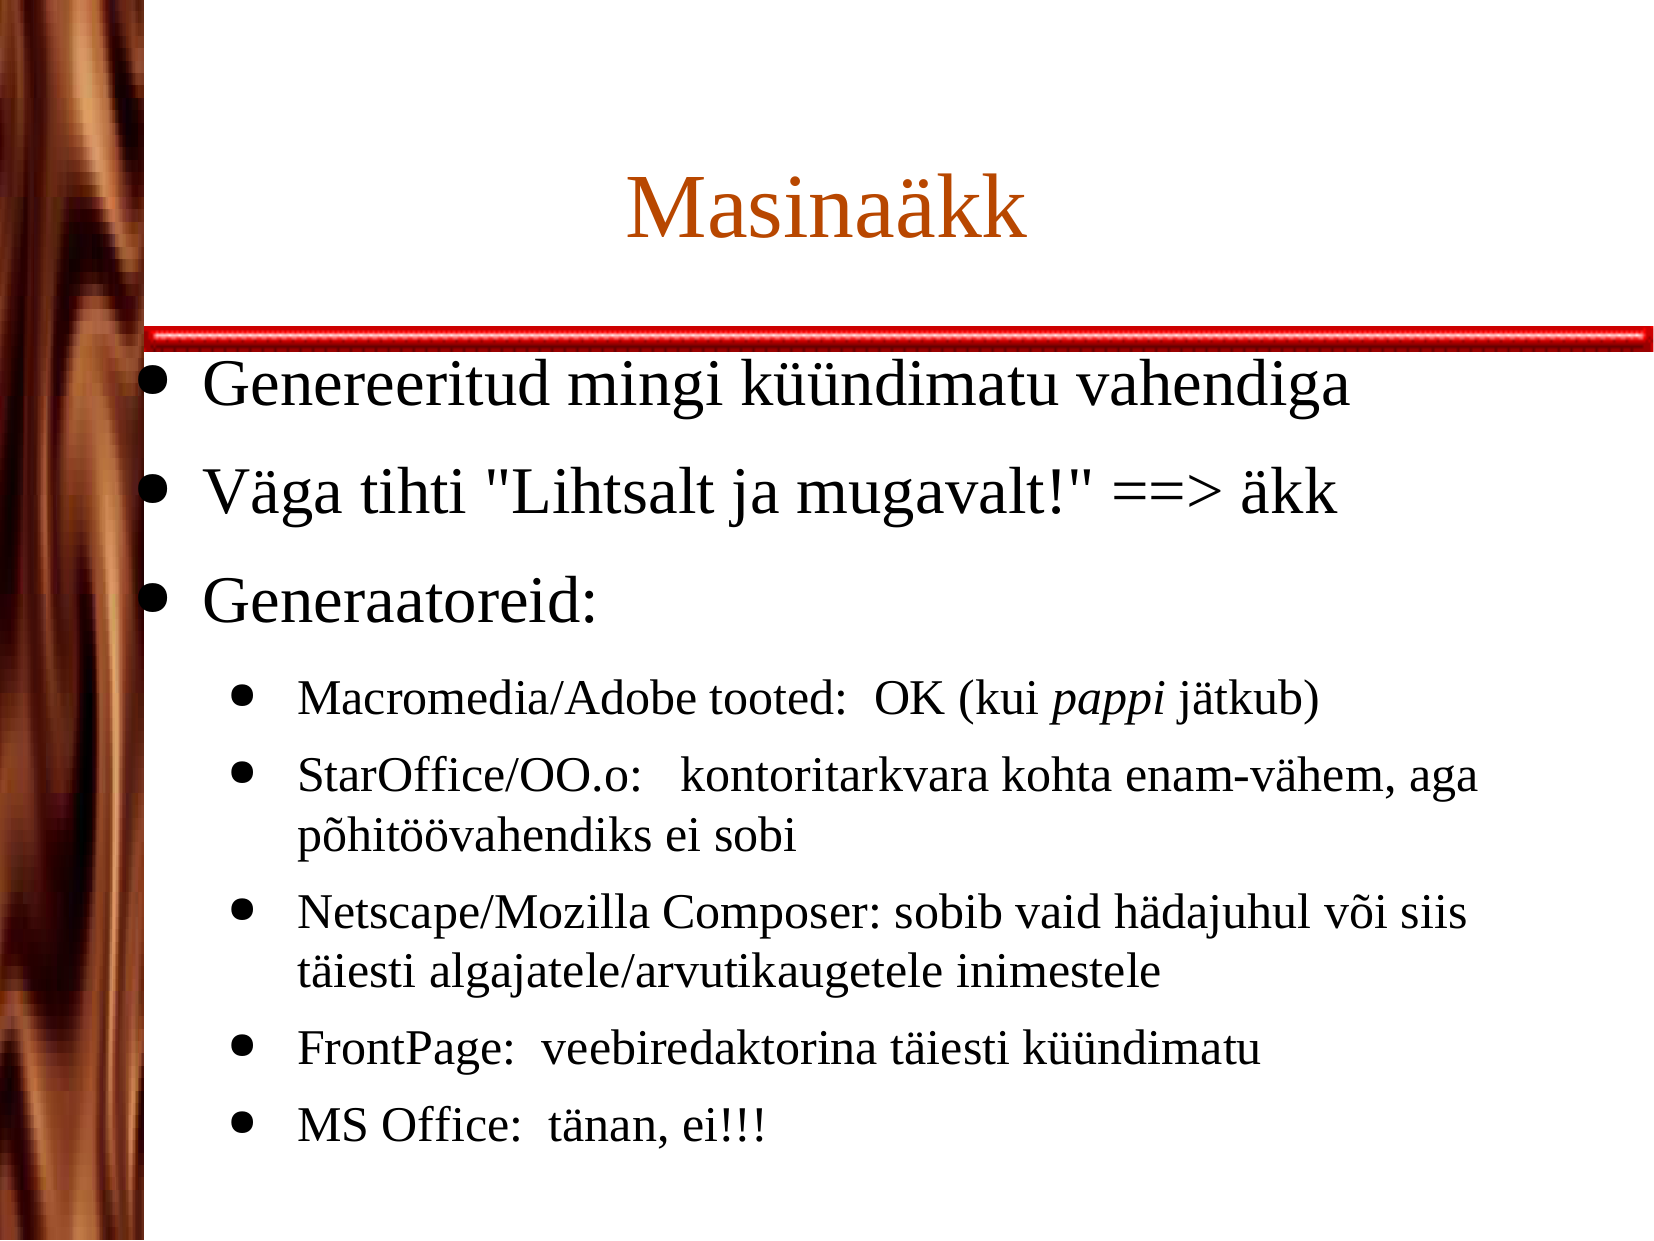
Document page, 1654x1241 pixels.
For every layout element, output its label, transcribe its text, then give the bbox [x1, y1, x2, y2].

list Genereeritud mingi küündimatu vahendiga Väga tihti "Lihtsalt ja mugavalt!" ==> äkk Generaatoreid: Macromedia/Adobe tooted: OK (kui pappi jätkub) StarOffice/OO.o: kontoritarkvara kohta enam-vähem, aga põhitöövahendiks ei sobi Netscape/Mozilla Composer: sobib vaid hädajuhul või siis täiesti algajatele/arvutikaugetele inimestele FrontPage: veebiredaktorina täiesti küündimatu MS Office: tänan, ei!!! [121, 344, 1533, 1229]
title Masinaäkk [121, 102, 1533, 310]
picture [0, 0, 1654, 1240]
